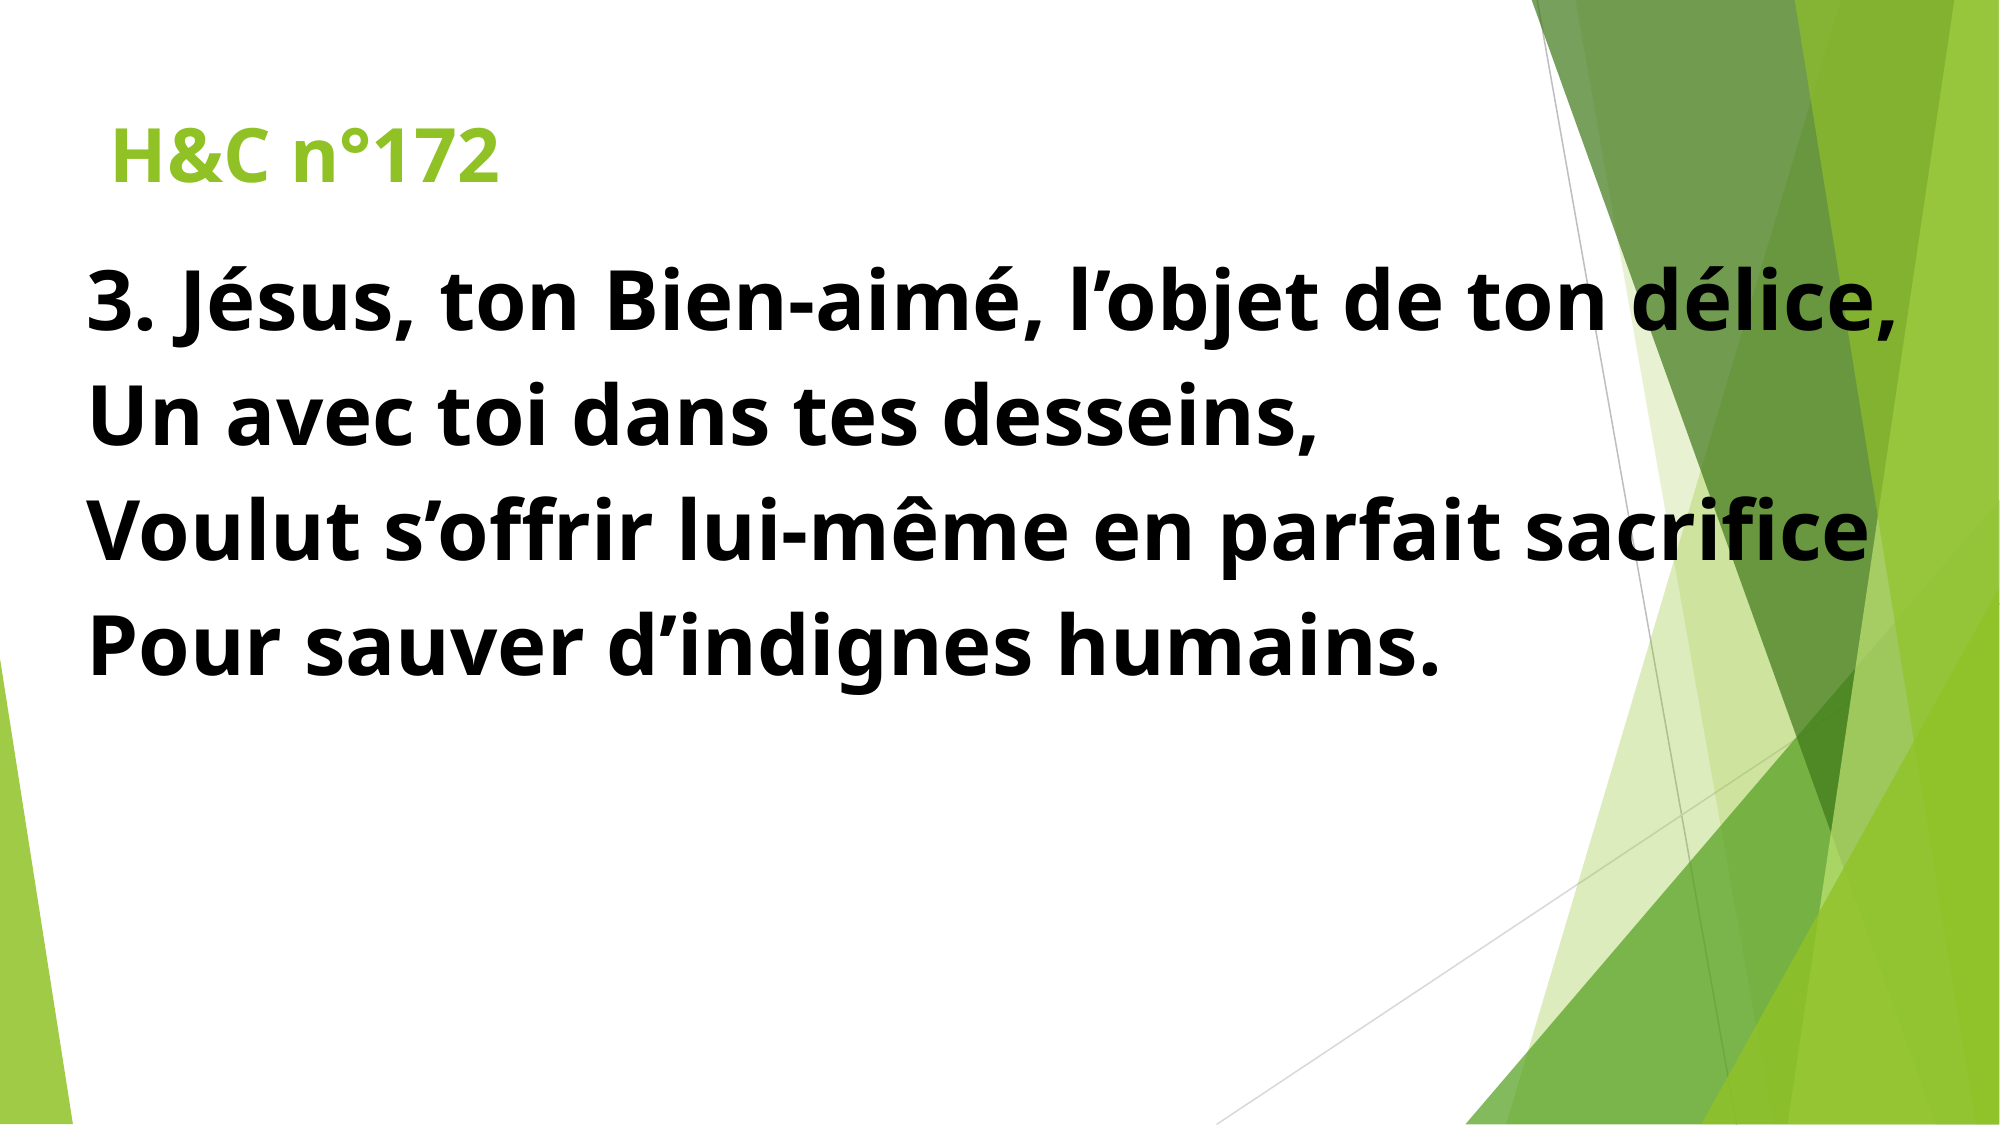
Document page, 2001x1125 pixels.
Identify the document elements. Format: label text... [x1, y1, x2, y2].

text_box 3. Jésus, ton Bien-aimé, l’objet de ton délice, Un avec toi dans tes desseins, Voulut s’offrir lui-même en parfait sacrifice Pour sauver d’indignes humains. [70, 224, 1949, 1063]
text_box H&C n°172 [94, 99, 1522, 224]
